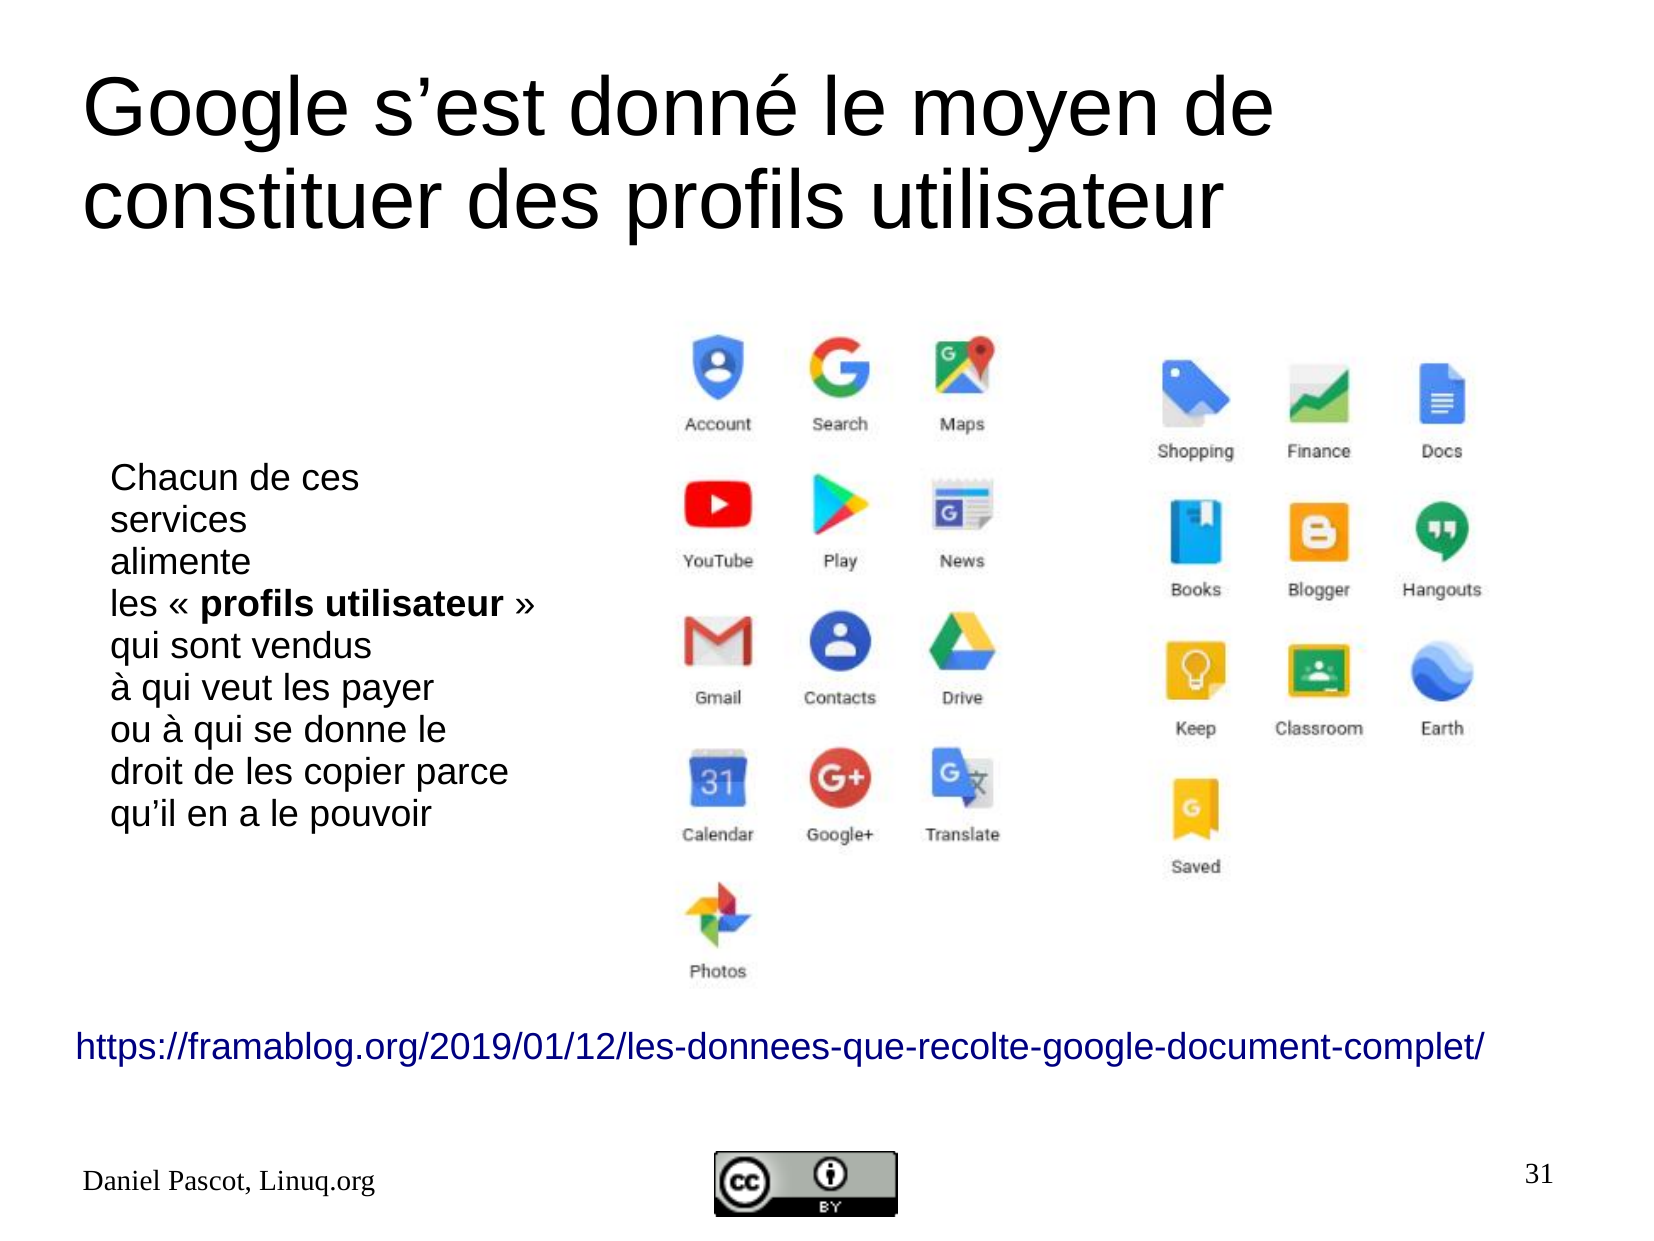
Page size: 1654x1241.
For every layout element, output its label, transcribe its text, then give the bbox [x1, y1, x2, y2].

picture [714, 1151, 898, 1217]
picture [1122, 330, 1503, 922]
picture [649, 295, 1031, 1004]
text_box Chacun de ces services alimente les « profils utilisateur » qui sont vendus à qui veut les payer ou à qui se donne le droit de les copier parce qu’il en a le pouvoir [95, 448, 551, 884]
title Google s’est donné le moyen de constituer des profils utilisateur [82, 49, 1571, 257]
text_box https://framablog.org/2019/01/12/les-donnees-que-recolte-google-document-complet/ [60, 1017, 1501, 1075]
